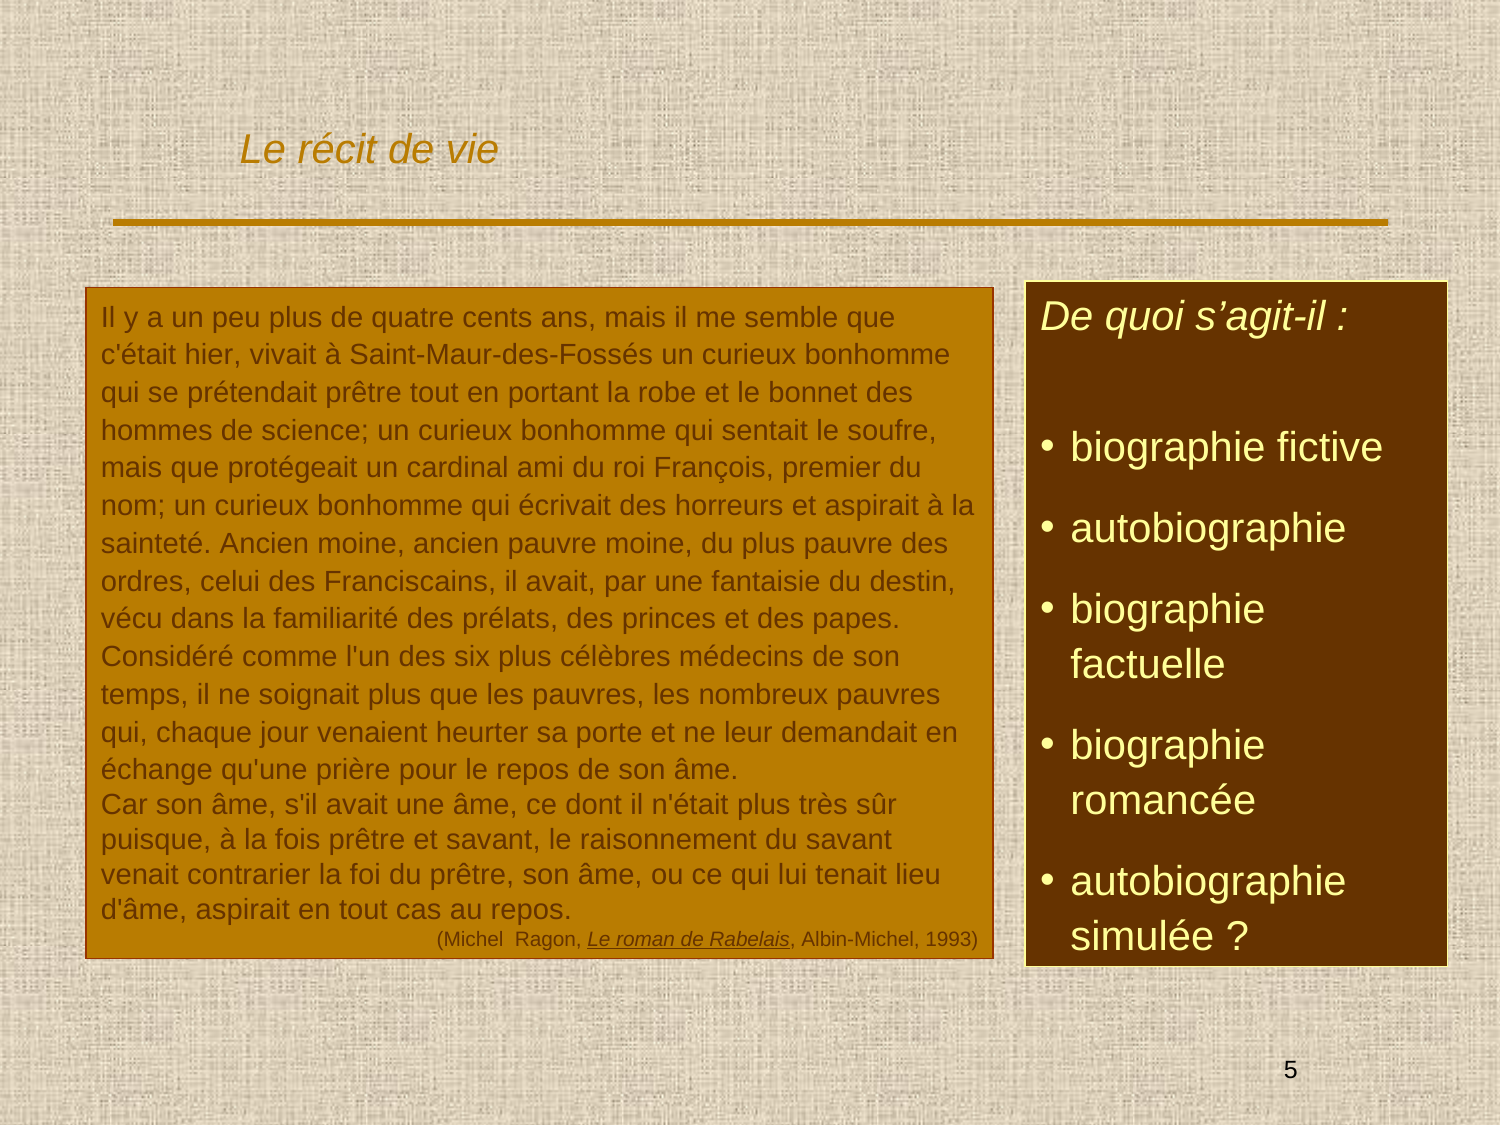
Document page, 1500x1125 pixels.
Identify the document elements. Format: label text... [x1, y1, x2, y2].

text_box Le récit de vie [224, 114, 515, 180]
picture [0, 0, 1500, 1125]
text_box Il y a un peu plus de quatre cents ans, mais il me semble que c'était hier, vivait à Saint-Maur-des-Fossés un curieux bonhomme qui se prétendait prêtre tout en portant la robe et le bonnet des hommes de science; un curieux bonhomme qui sentait le soufre, mais que protégeait un cardinal ami du roi François, premier du nom; un curieux bonhomme qui écrivait des horreurs et aspirait à la sainteté. Ancien moine, ancien pauvre moine, du plus pauvre des ordres, celui des Franciscains, il avait, par une fantaisie du destin, vécu dans la familiarité des prélats, des princes et des papes. Considéré comme l'un des six plus célèbres médecins de son temps, il ne soignait plus que les pauvres, les nombreux pauvres qui, chaque jour venaient heurter sa porte et ne leur demandait en échange qu'une prière pour le repos de son âme. Car son âme, s'il avait une âme, ce dont il n'était plus très sûr puisque, à la fois prêtre et savant, le raisonnement du savant venait contrarier la foi du prêtre, son âme, ou ce qui lui tenait lieu d'âme, aspirait en tout cas au repos. (Michel Ragon, Le roman de Rabelais, Albin-Michel, 1993) [86, 287, 994, 959]
text_box De quoi s’agit-il : biographie fictive autobiographie biographie factuelle biographie romancée autobiographie simulée ? [1025, 281, 1448, 967]
